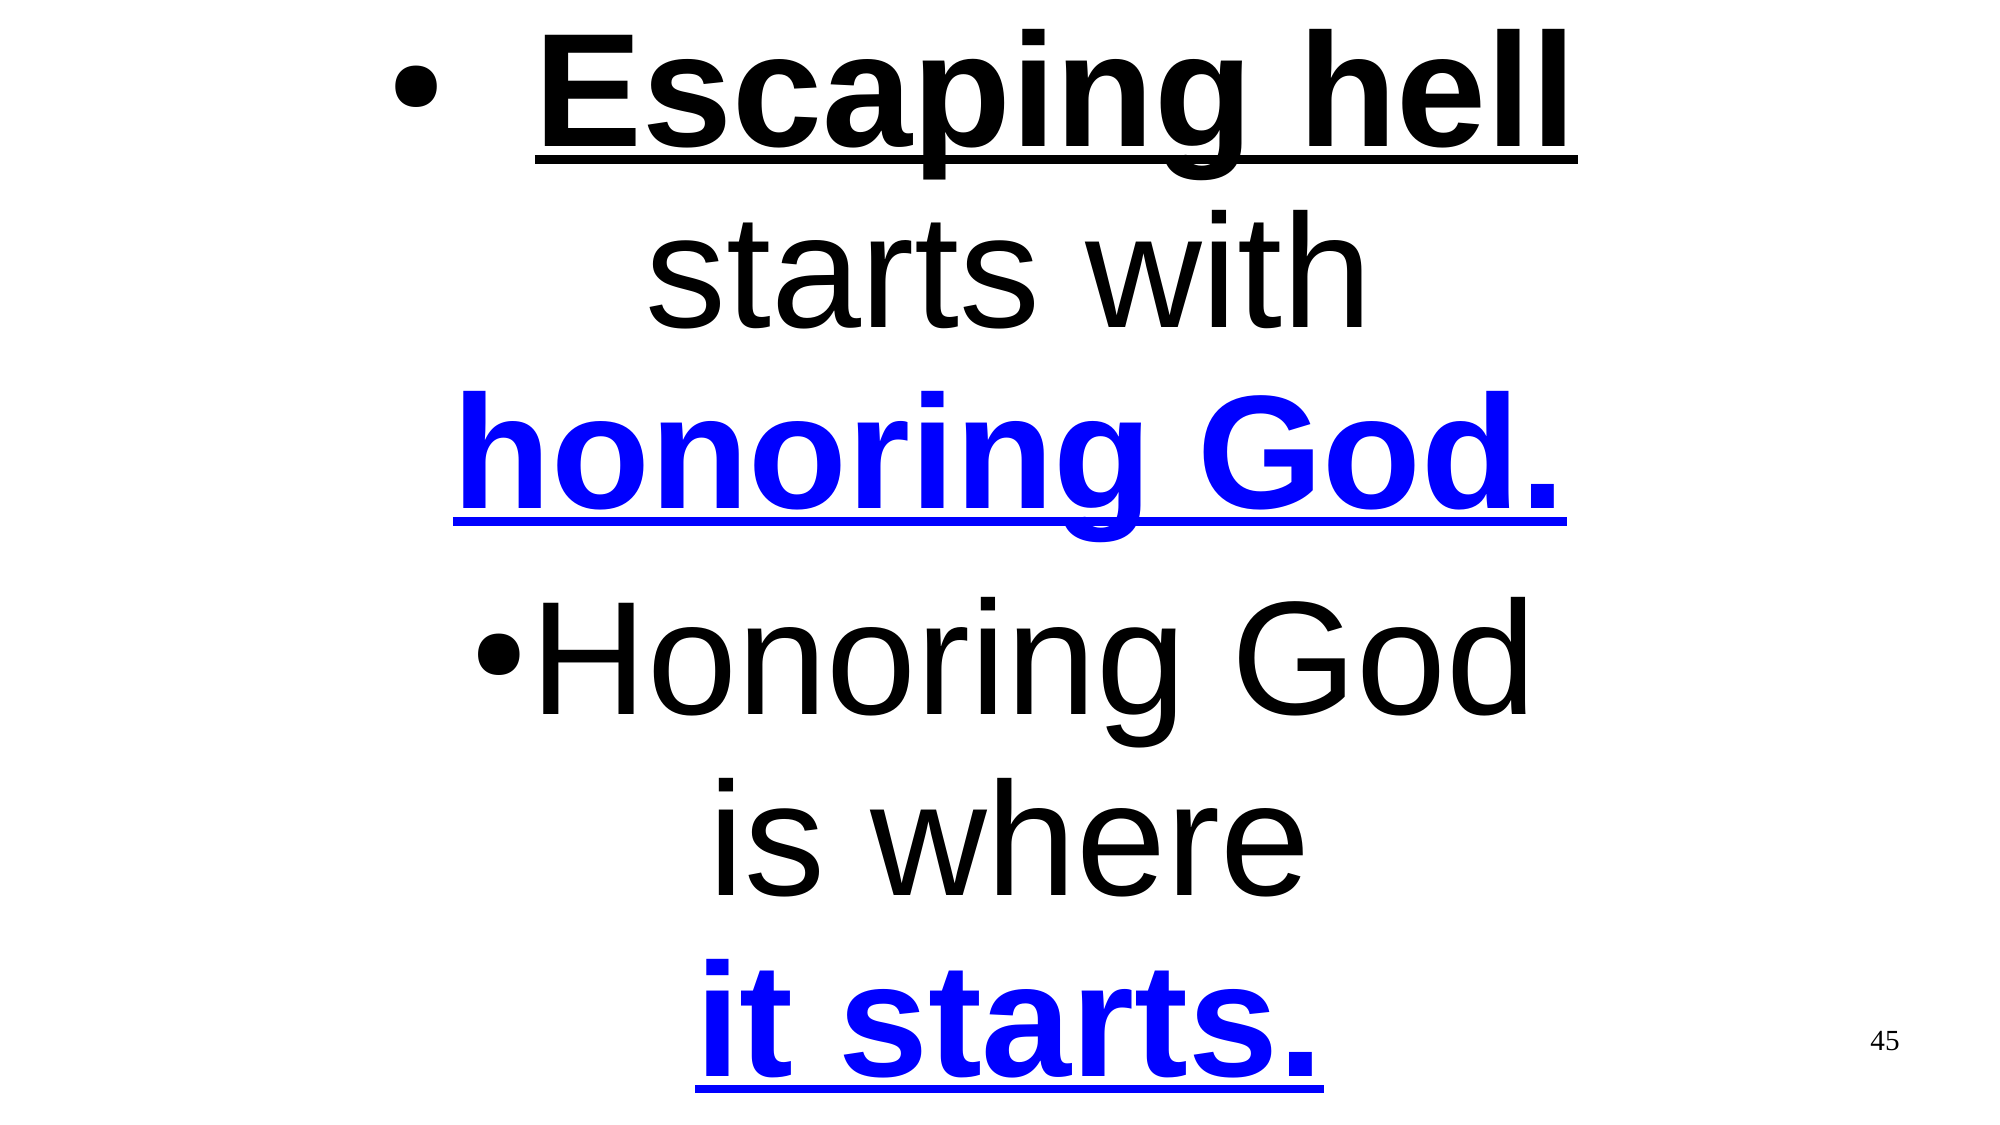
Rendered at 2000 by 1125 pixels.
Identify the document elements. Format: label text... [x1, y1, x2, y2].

list Escaping hell starts with honoring God. Honoring God is where it starts. [0, 0, 1996, 1123]
